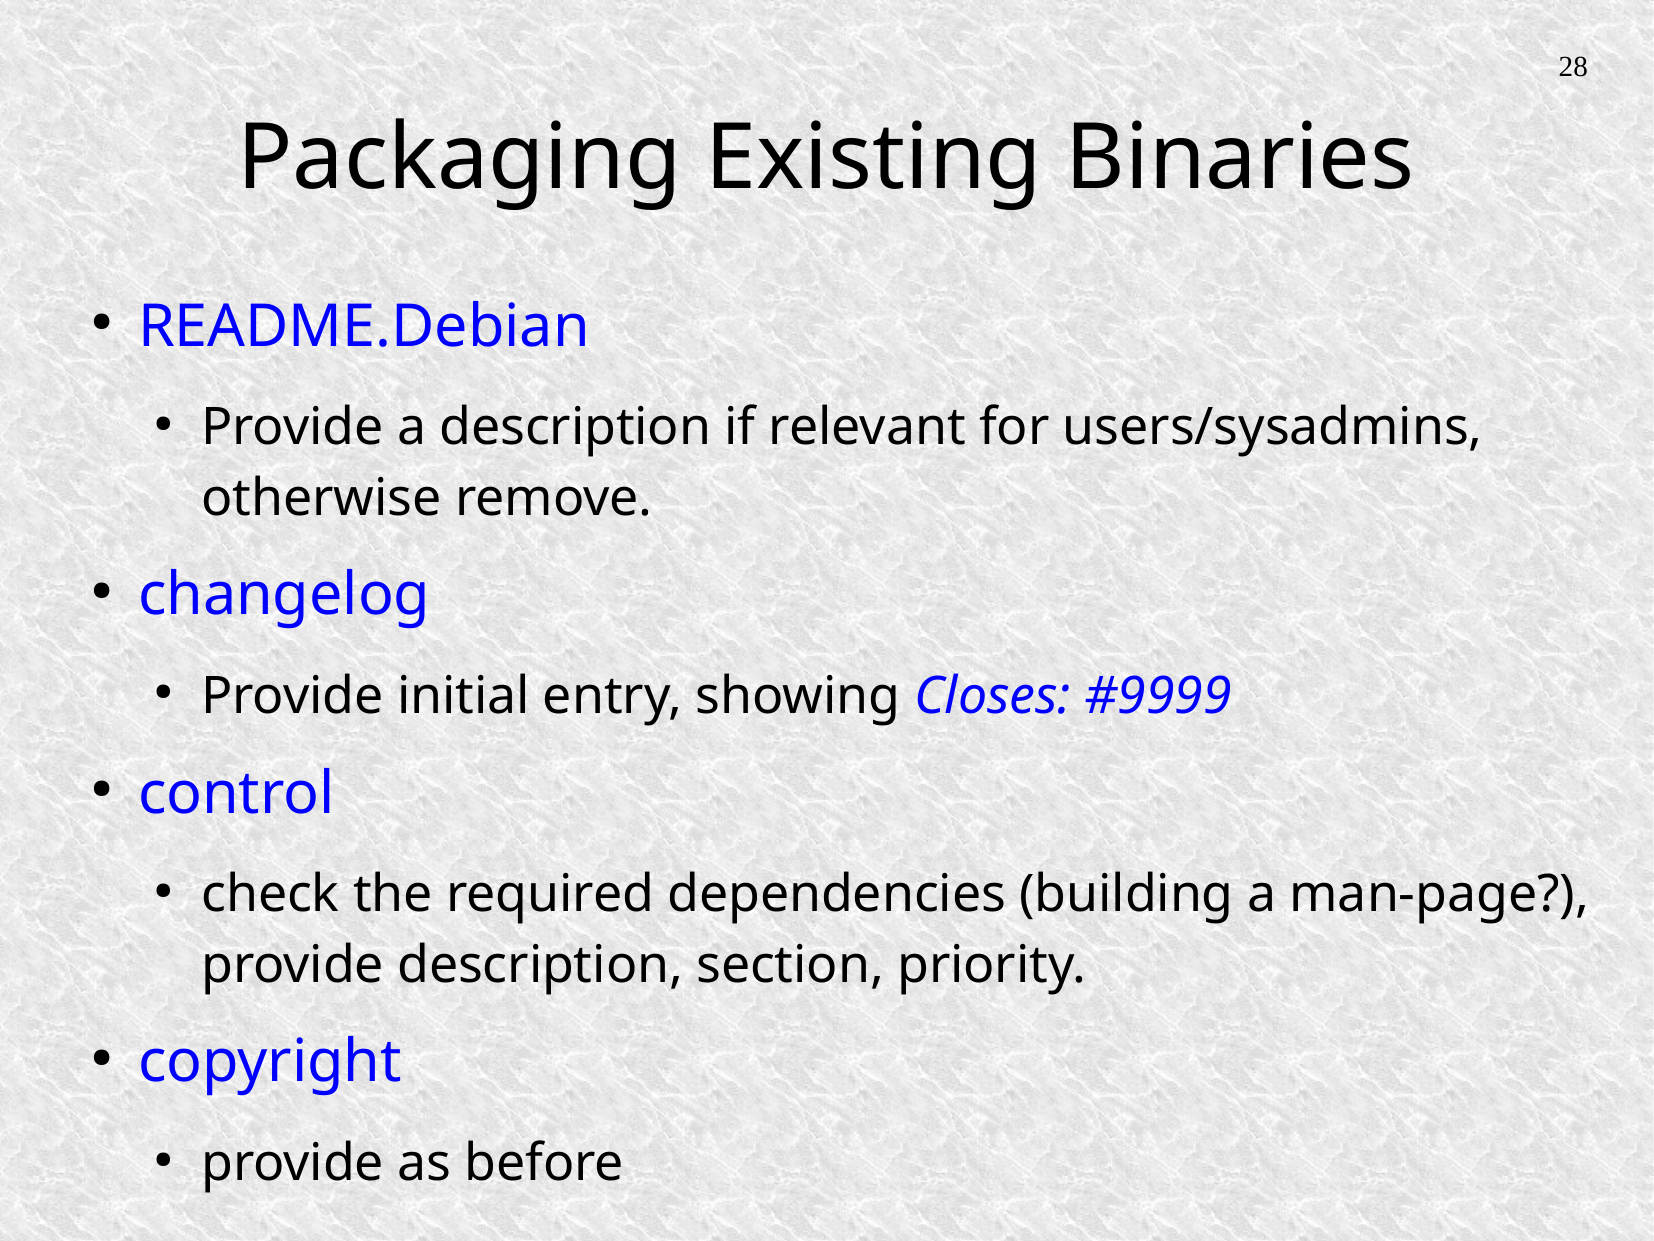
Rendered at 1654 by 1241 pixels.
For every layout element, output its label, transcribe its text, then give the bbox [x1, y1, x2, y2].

title Packaging Existing Binaries [82, 56, 1571, 250]
picture [0, 0, 1654, 1241]
list README.Debian Provide a description if relevant for users/sysadmins, otherwise remove. changelog Provide initial entry, showing Closes: #9999 control check the required dependencies (building a man-page?), provide description, section, priority. copyright provide as before [75, 282, 1603, 1206]
text_box [89, 267, 119, 338]
